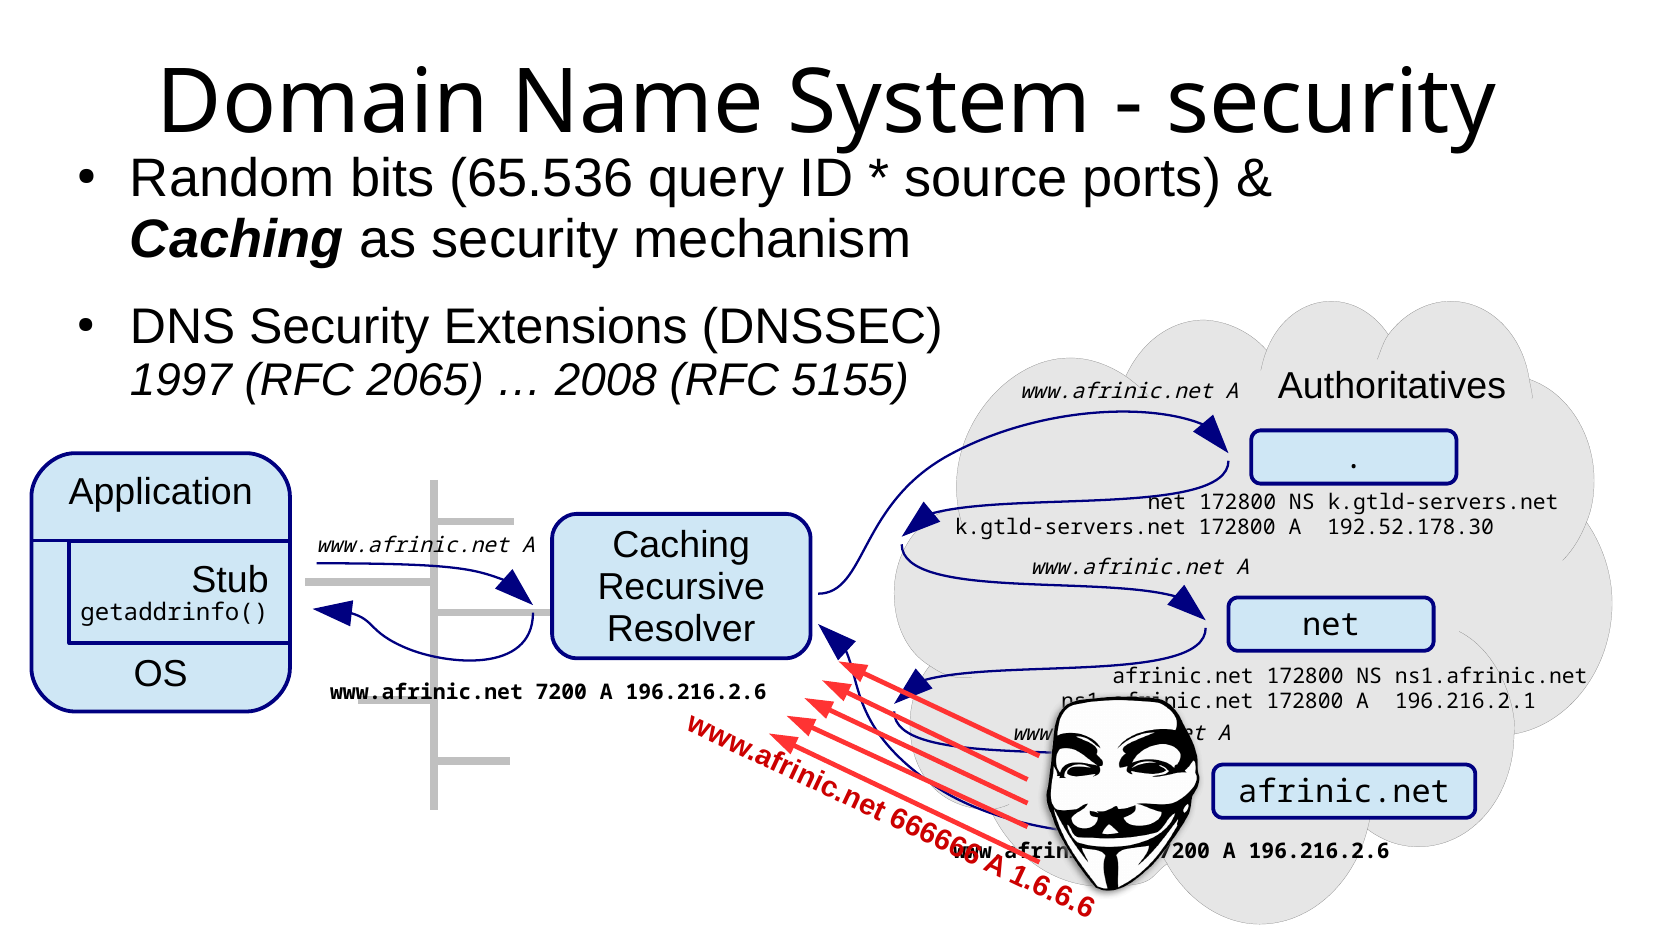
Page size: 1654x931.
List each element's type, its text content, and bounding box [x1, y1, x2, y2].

picture [29, 301, 1613, 925]
list Random bits (65.536 query ID * source ports) & Caching as security mechanism DNS Security Extensions (DNSSEC) 1997 (RFC 2065) … 2008 (RFC 5155) [59, 147, 1548, 688]
text_box www.afrinic.net 666666 A 1.6.6.6 [665, 693, 1146, 931]
title Domain Name System - security [82, 37, 1571, 221]
